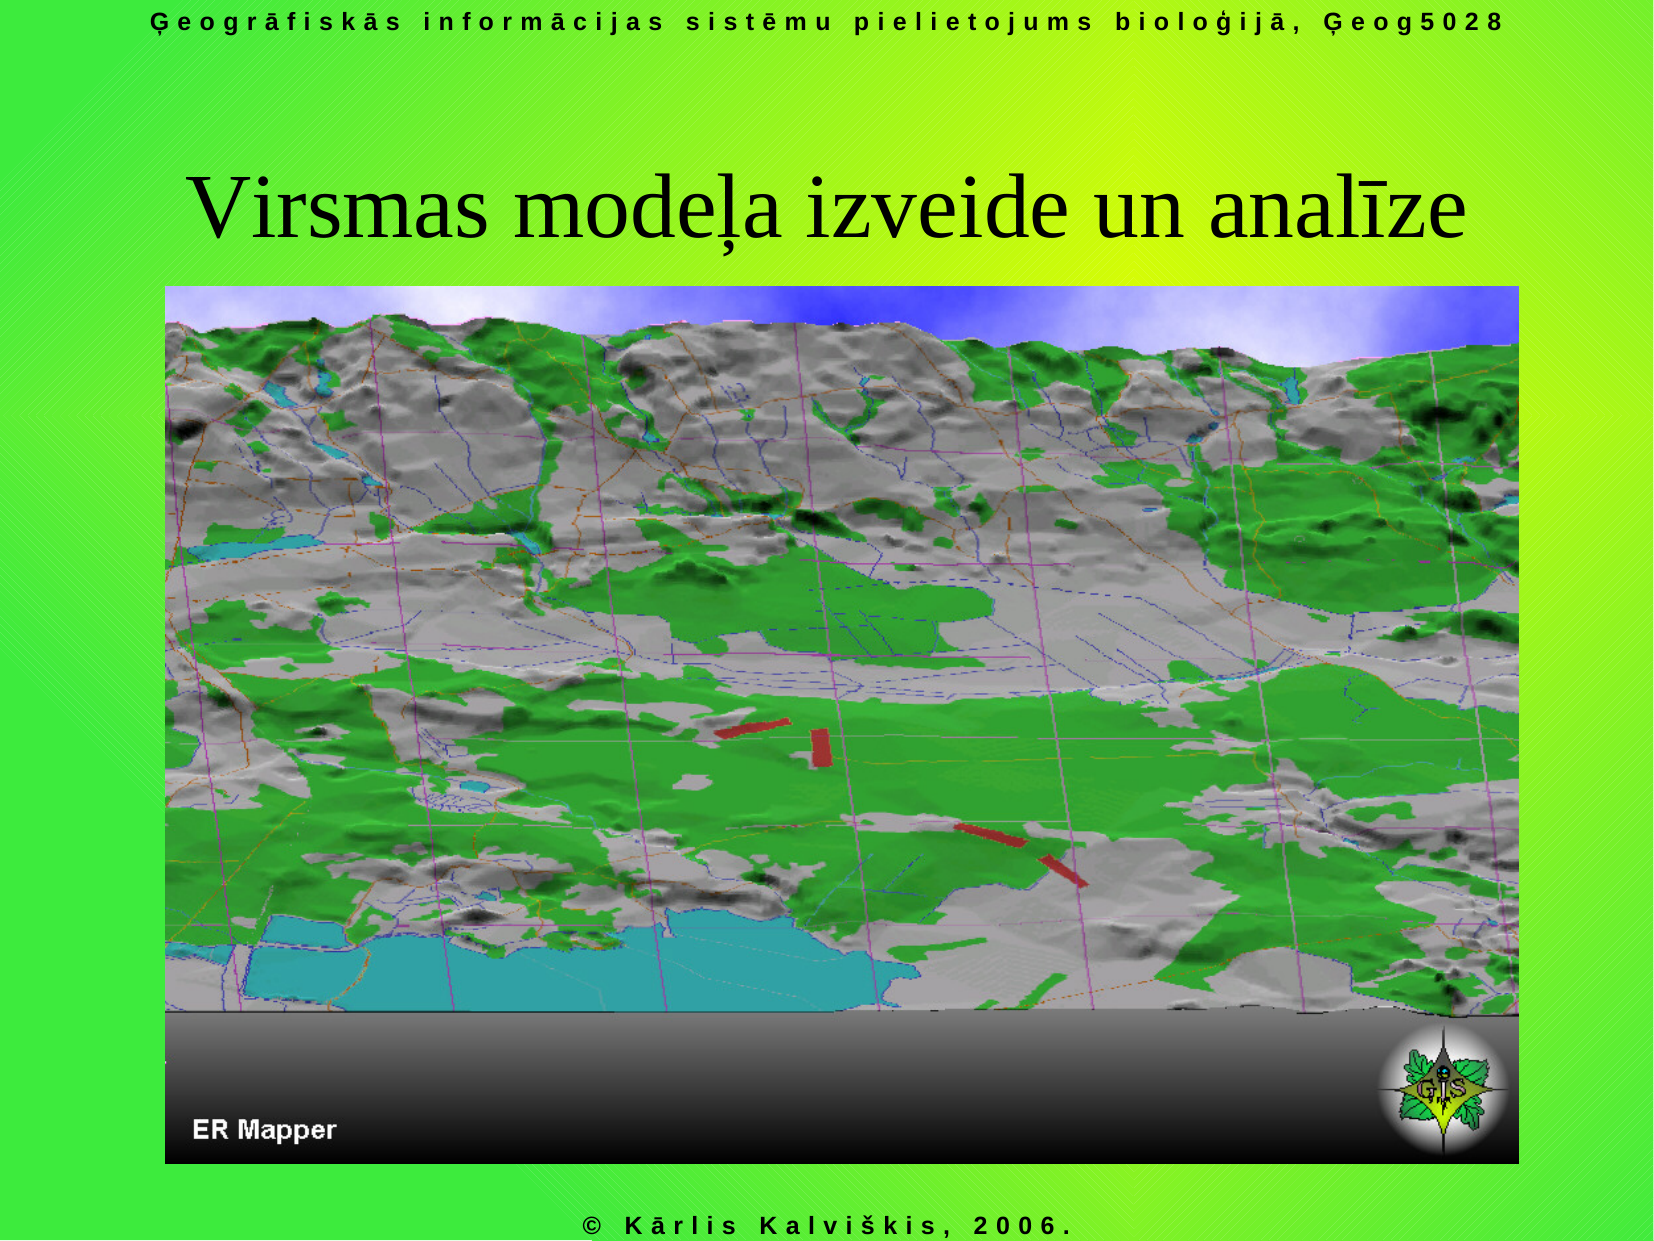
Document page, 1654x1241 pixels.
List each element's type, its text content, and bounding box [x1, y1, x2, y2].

title Virsmas modeļa izveide un analīze [121, 102, 1534, 311]
picture [165, 286, 1519, 1164]
